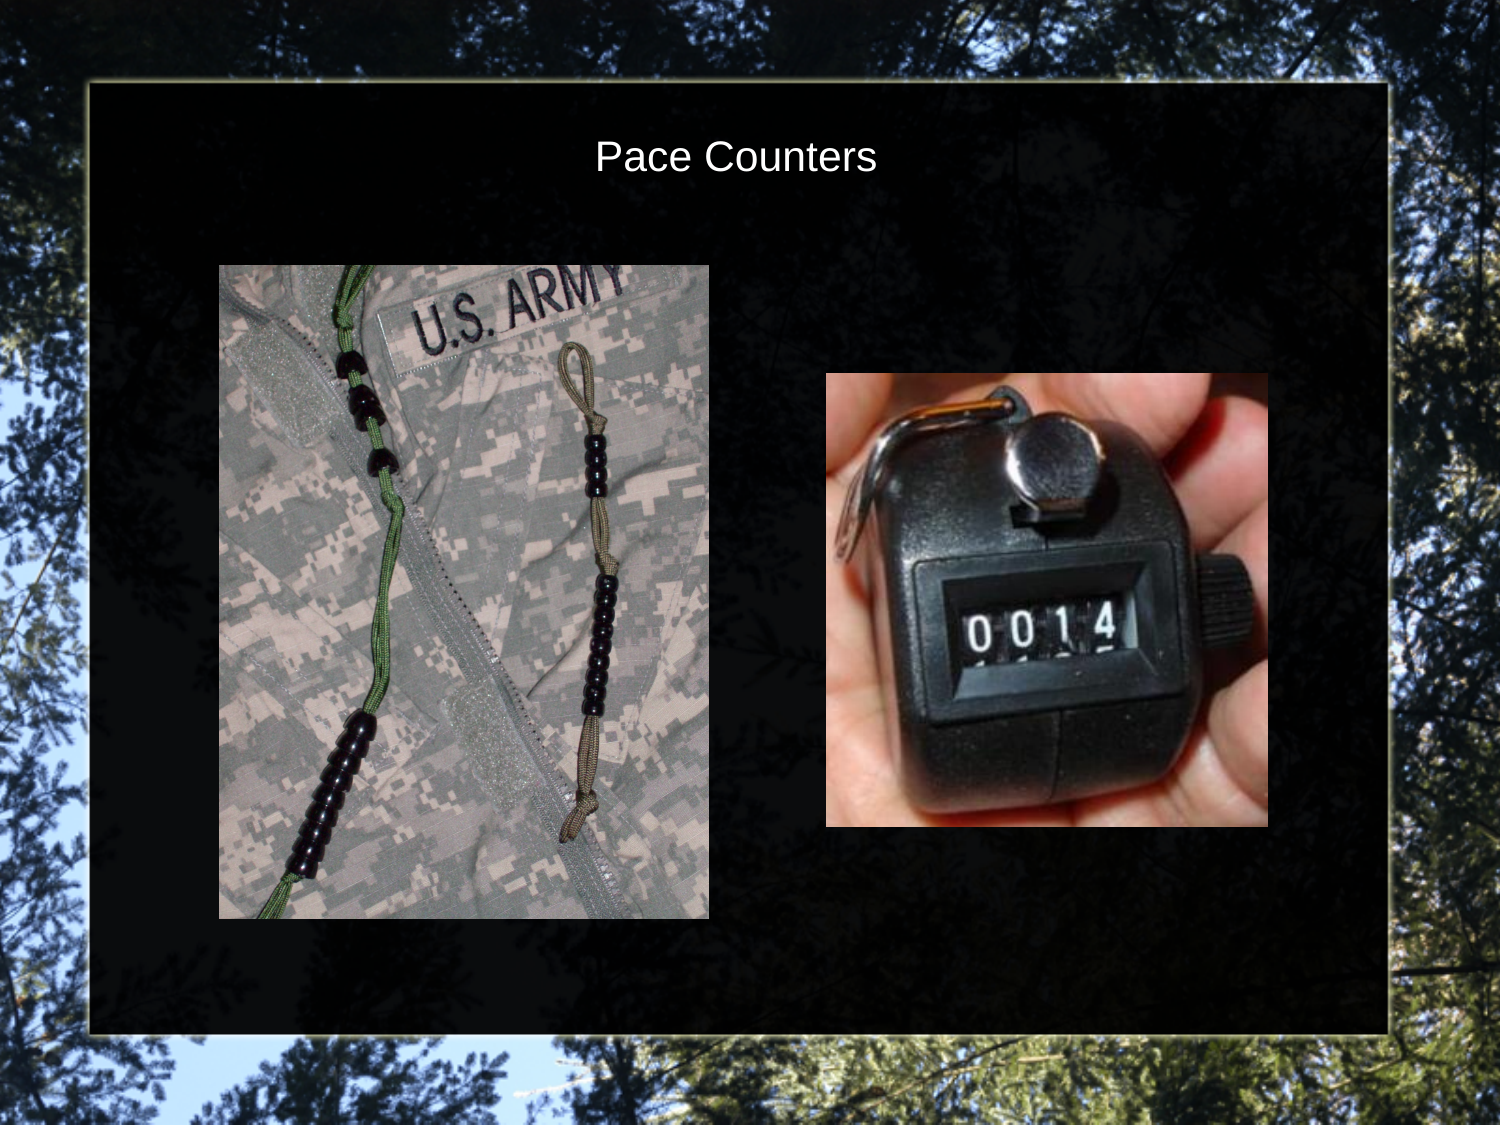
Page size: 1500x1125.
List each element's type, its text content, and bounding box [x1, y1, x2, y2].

title Pace Counters [80, 80, 1393, 233]
picture [0, 0, 1500, 1125]
